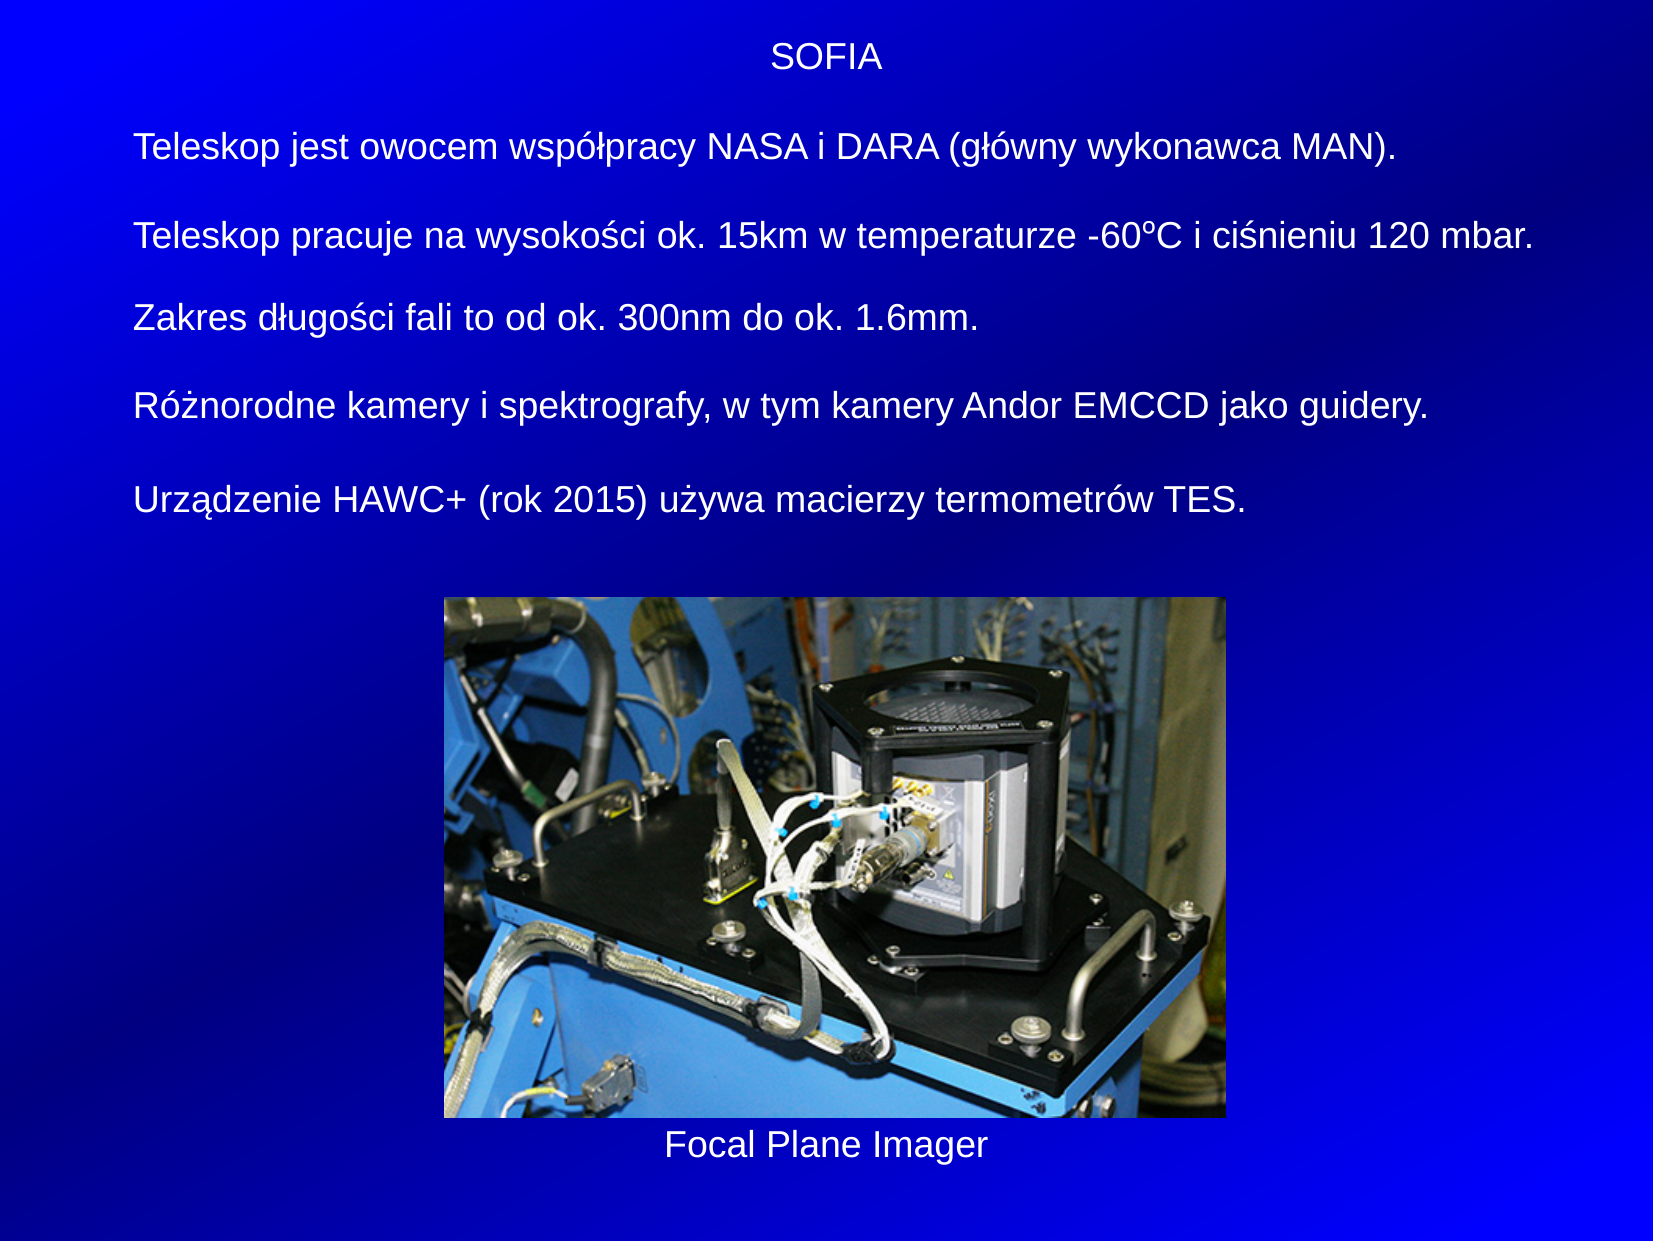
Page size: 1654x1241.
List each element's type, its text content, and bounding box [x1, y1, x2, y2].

text_box Teleskop jest owocem współpracy NASA i DARA (główny wykonawca MAN). [118, 118, 1413, 175]
text_box Różnorodne kamery i spektrografy, w tym kamery Andor EMCCD jako guidery. [118, 376, 1445, 434]
text_box Zakres długości fali to od ok. 300nm do ok. 1.6mm. [118, 289, 996, 347]
text_box Urządzenie HAWC+ (rok 2015) używa macierzy termometrów TES. [118, 471, 1312, 529]
text_box SOFIA [755, 27, 898, 85]
picture [444, 597, 1226, 1118]
text_box Teleskop pracuje na wysokości ok. 15km w temperaturze -60ºC i ciśnieniu 120 mbar. [118, 200, 1553, 259]
text_box Focal Plane Imager [649, 1116, 1004, 1174]
